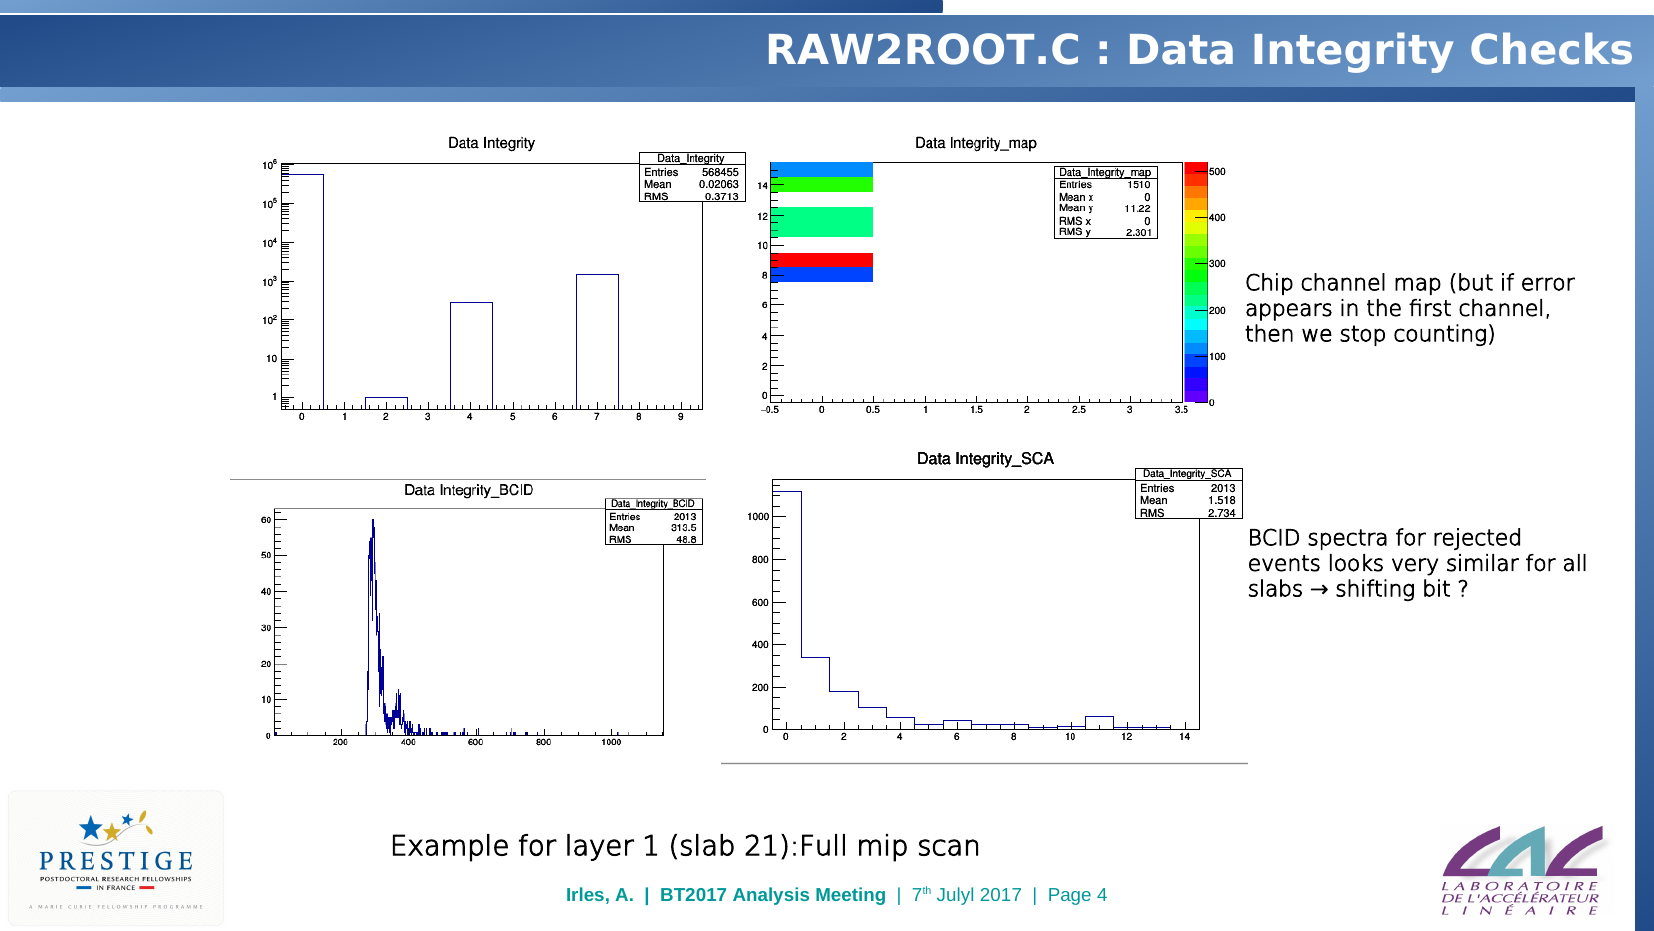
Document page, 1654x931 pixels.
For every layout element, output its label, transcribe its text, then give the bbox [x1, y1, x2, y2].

picture [230, 479, 706, 753]
picture [1439, 823, 1615, 917]
picture [721, 449, 1248, 766]
picture [5, 788, 226, 928]
text_box BCID spectra for rejected events looks very similar for all slabs → shifting bit ? [1247, 525, 1591, 736]
text_box Example for layer 1 (slab 21):Full mip scan [390, 829, 1531, 876]
title RAW2ROOT.C : Data Integrity Checks [30, 13, 1636, 86]
picture [235, 134, 1231, 436]
text_box Chip channel map (but if error appears in the first channel, then we stop counting) [1245, 270, 1576, 373]
